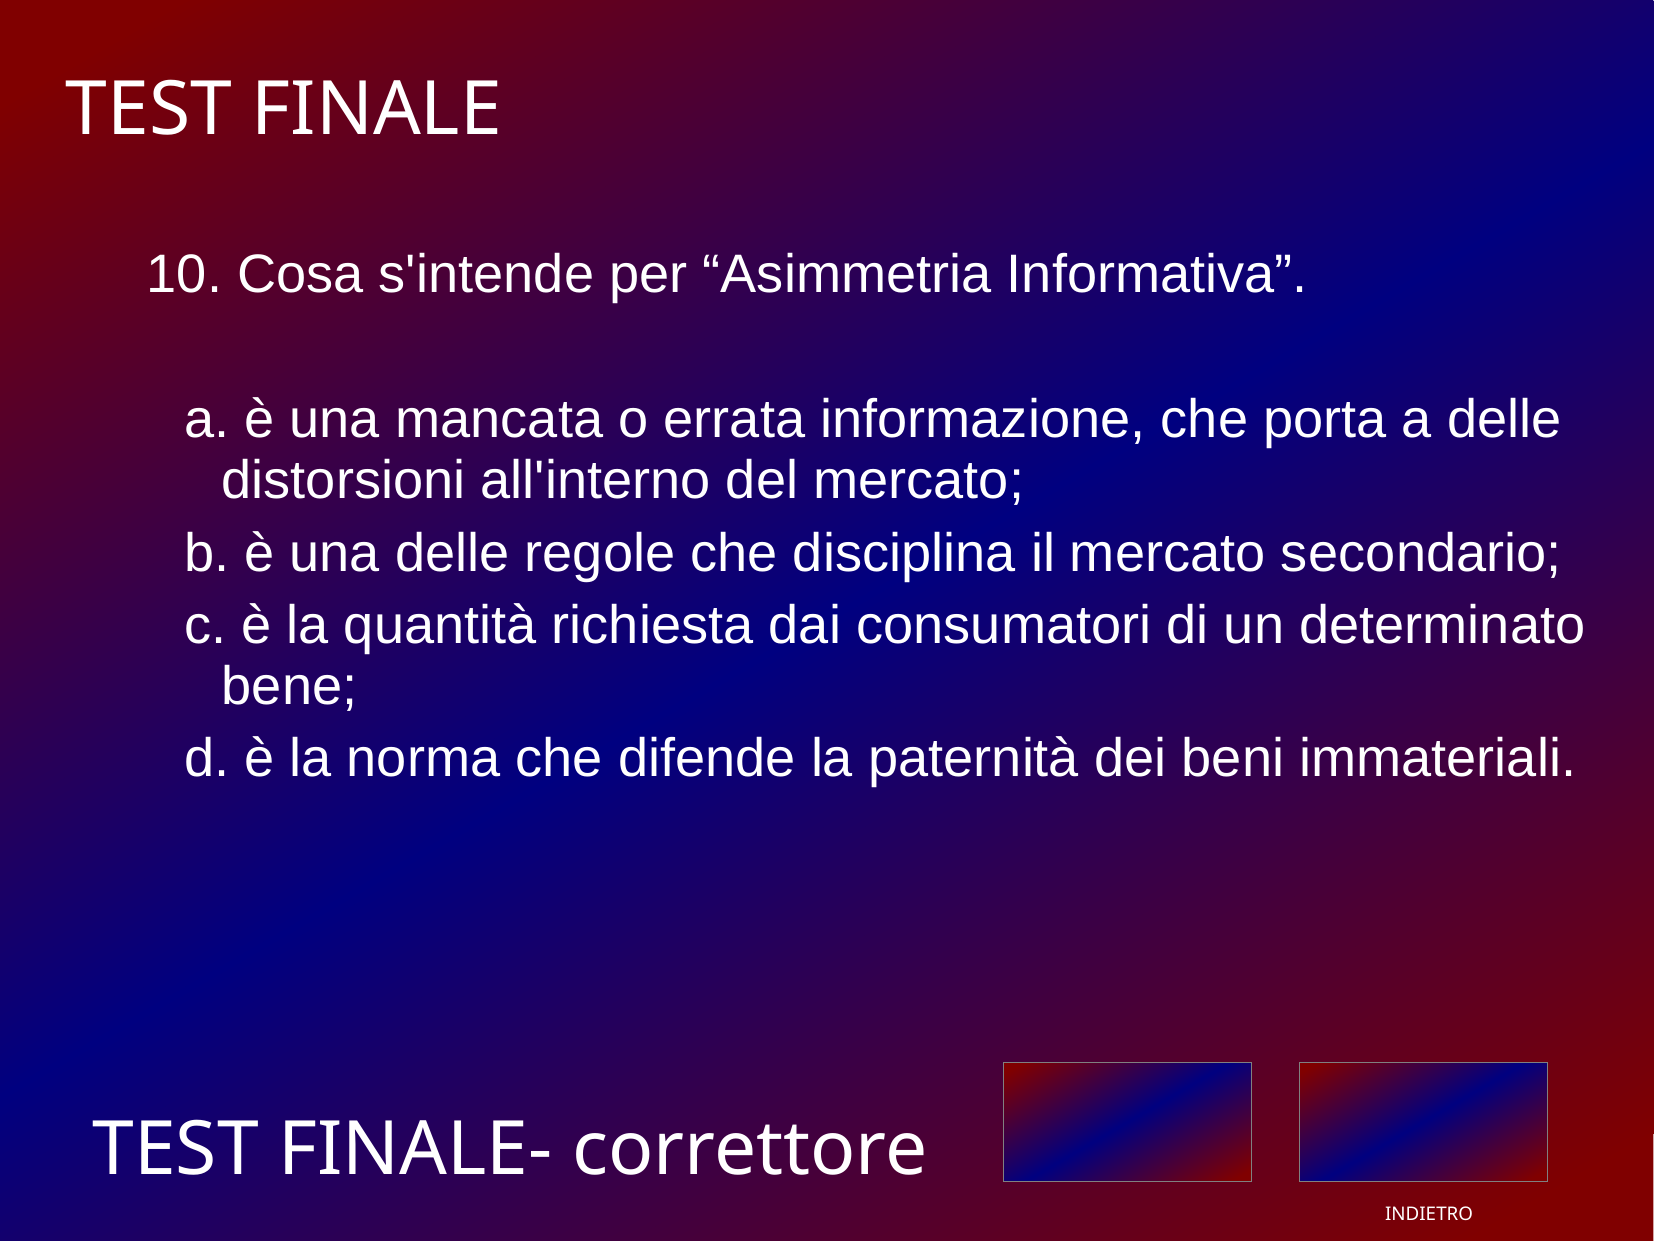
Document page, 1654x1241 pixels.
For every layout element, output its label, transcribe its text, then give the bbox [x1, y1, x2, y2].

text_box INDIETRO [1370, 1192, 1489, 1233]
text_box [1003, 1062, 1252, 1182]
text_box [1299, 1062, 1548, 1182]
text_box TEST FINALE- correttore [35, 1086, 986, 1223]
text_box 10. Cosa s'intende per “Asimmetria Informativa”. a. è una mancata o errata informazione, che porta a delle distorsioni all'interno del mercato; b. è una delle regole che disciplina il mercato secondario; c. è la quantità richiesta dai consumatori di un determinato bene; d. è la norma che difende la paternità dei beni immateriali. [94, 236, 1630, 796]
text_box TEST FINALE [24, 47, 544, 184]
